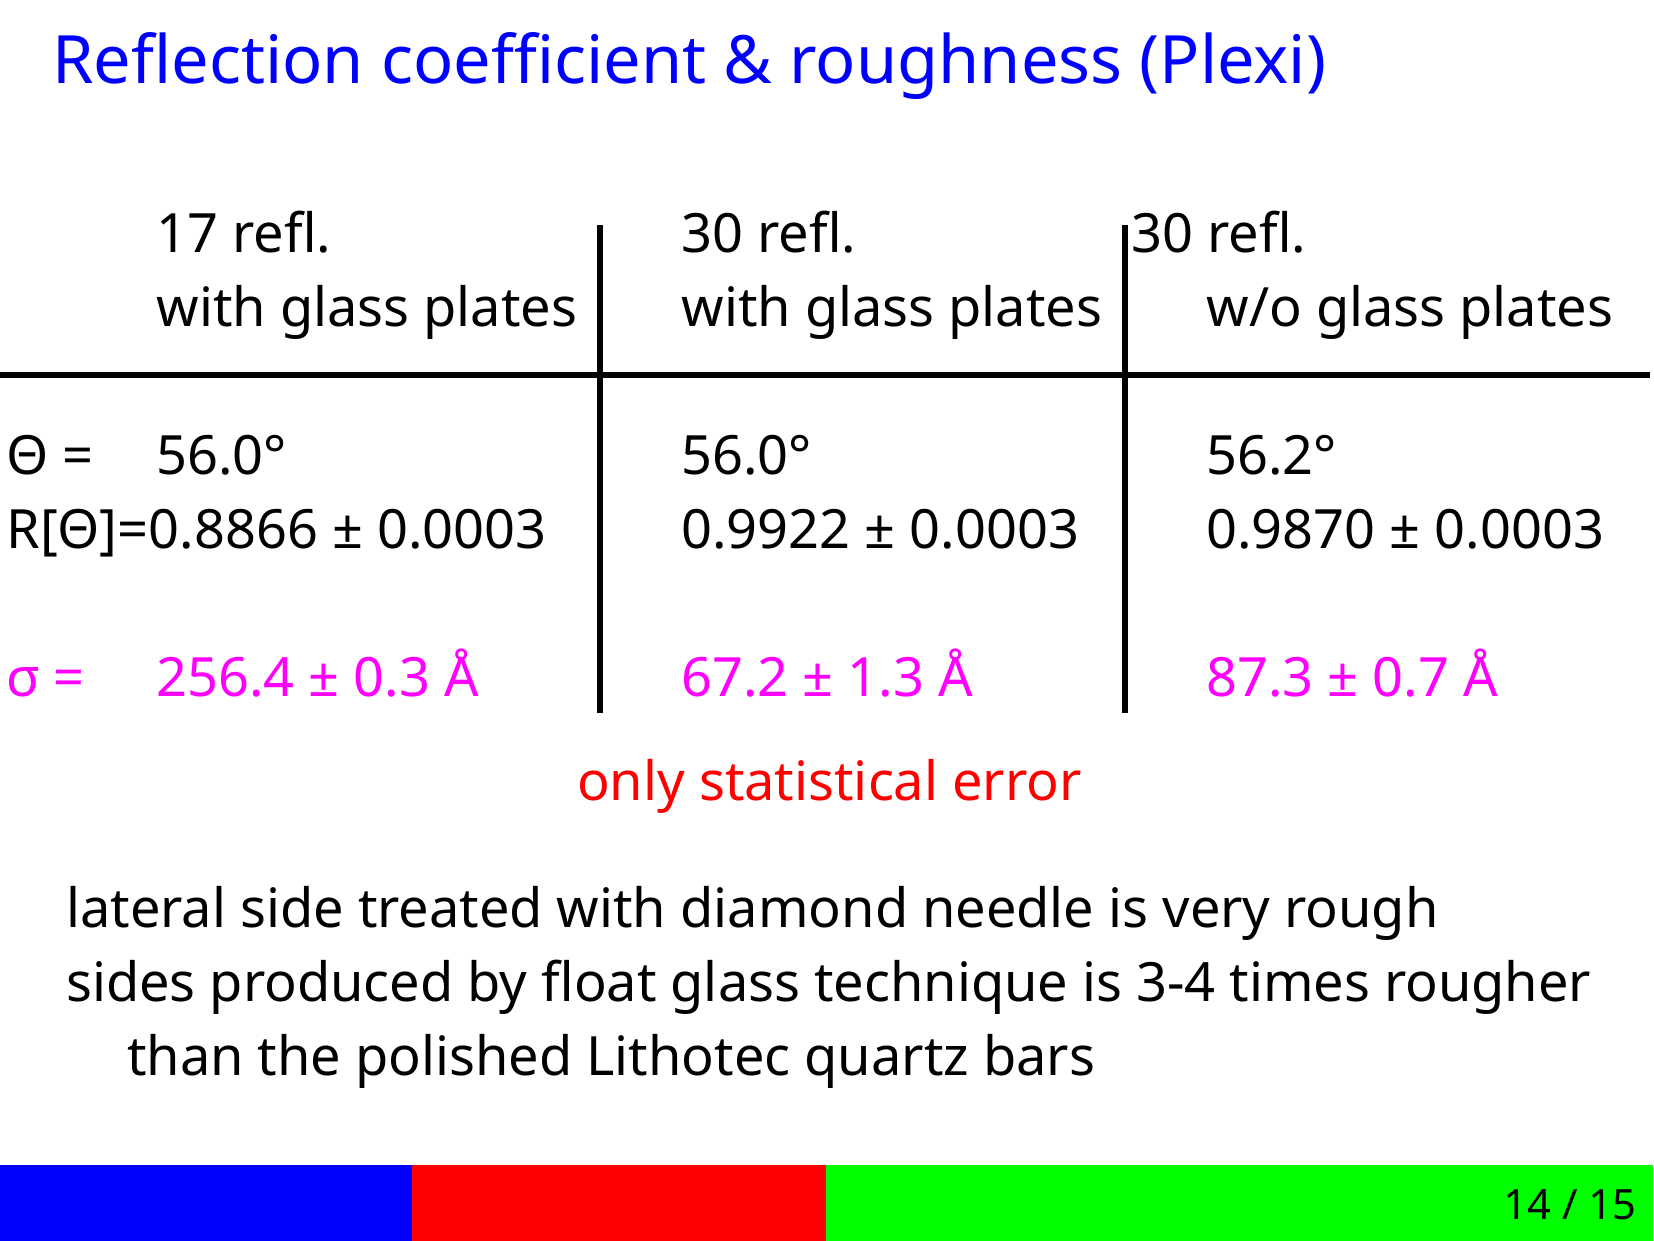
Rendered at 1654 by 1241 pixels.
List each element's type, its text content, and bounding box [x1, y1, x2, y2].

text_box Reflection coefficient & roughness (Plexi) [37, 4, 1371, 113]
text_box only statistical error [562, 734, 1120, 826]
text_box 17 refl. 30 refl. 30 refl. with glass plates with glass plates w/o glass plates Θ = 56.0° 56.0° 56.2° R[Θ]=0.8866 ± 0.0003 0.9922 ± 0.0003 0.9870 ± 0.0003 σ = 256.4 ± 0.3 Å 67.2 ± 1.3 Å 87.3 ± 0.7 Å [0, 187, 1653, 732]
text_box [0, 1145, 1653, 1241]
text_box 14 / 15 [1488, 1167, 1653, 1241]
text_box lateral side treated with diamond needle is very rough sides produced by float glass technique is 3-4 times rougher than the polished Lithotec quartz bars [37, 862, 1633, 1104]
